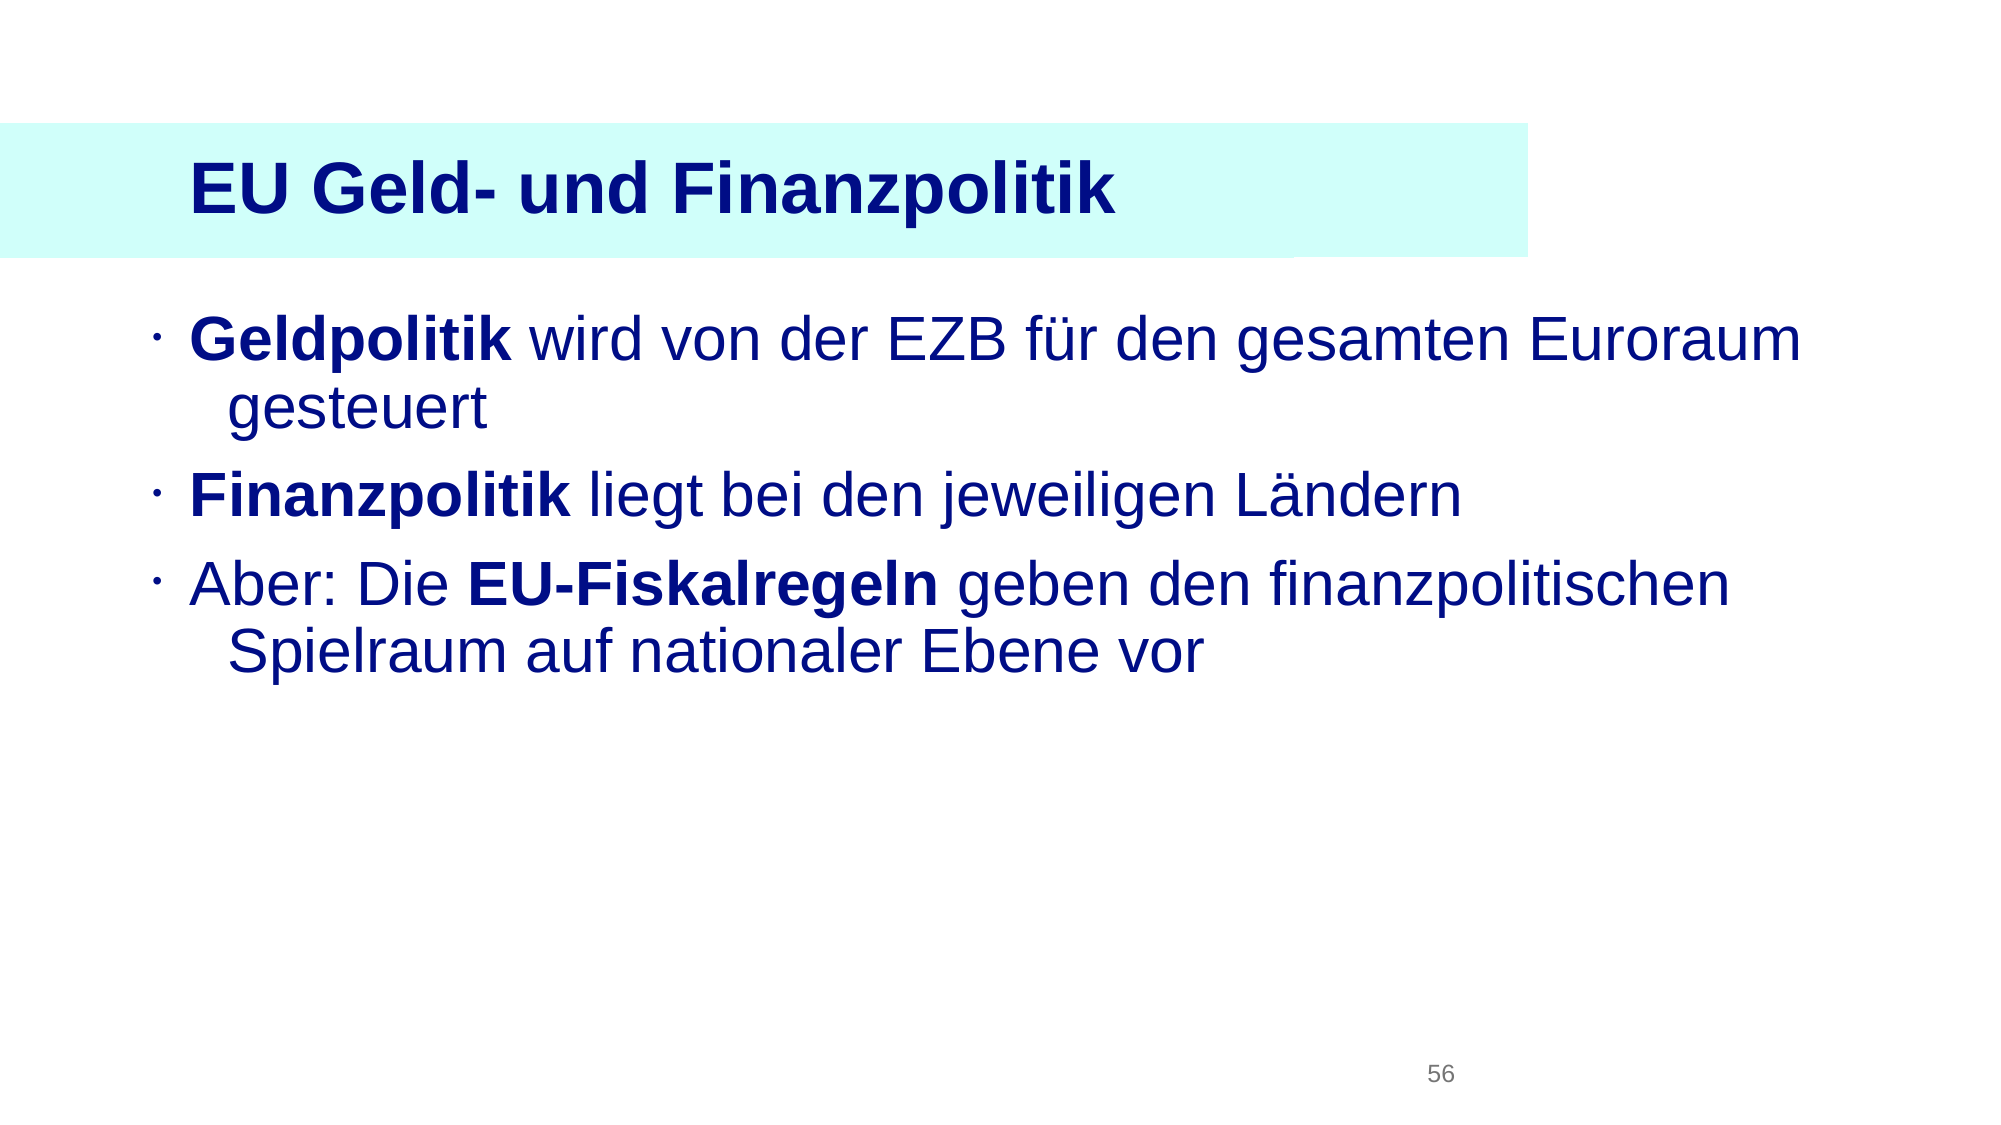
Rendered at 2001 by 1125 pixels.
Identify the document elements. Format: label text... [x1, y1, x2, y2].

list EU Geld- und Finanzpolitik [137, 126, 1197, 255]
list Geldpolitik wird von der EZB für den gesamten Euroraum gesteuert Finanzpolitik liegt bei den jeweiligen Ländern Aber: Die EU-Fiskalregeln geben den finanzpolitischen Spielraum auf nationaler Ebene vor [137, 299, 1863, 1014]
text_box [0, 123, 1528, 257]
